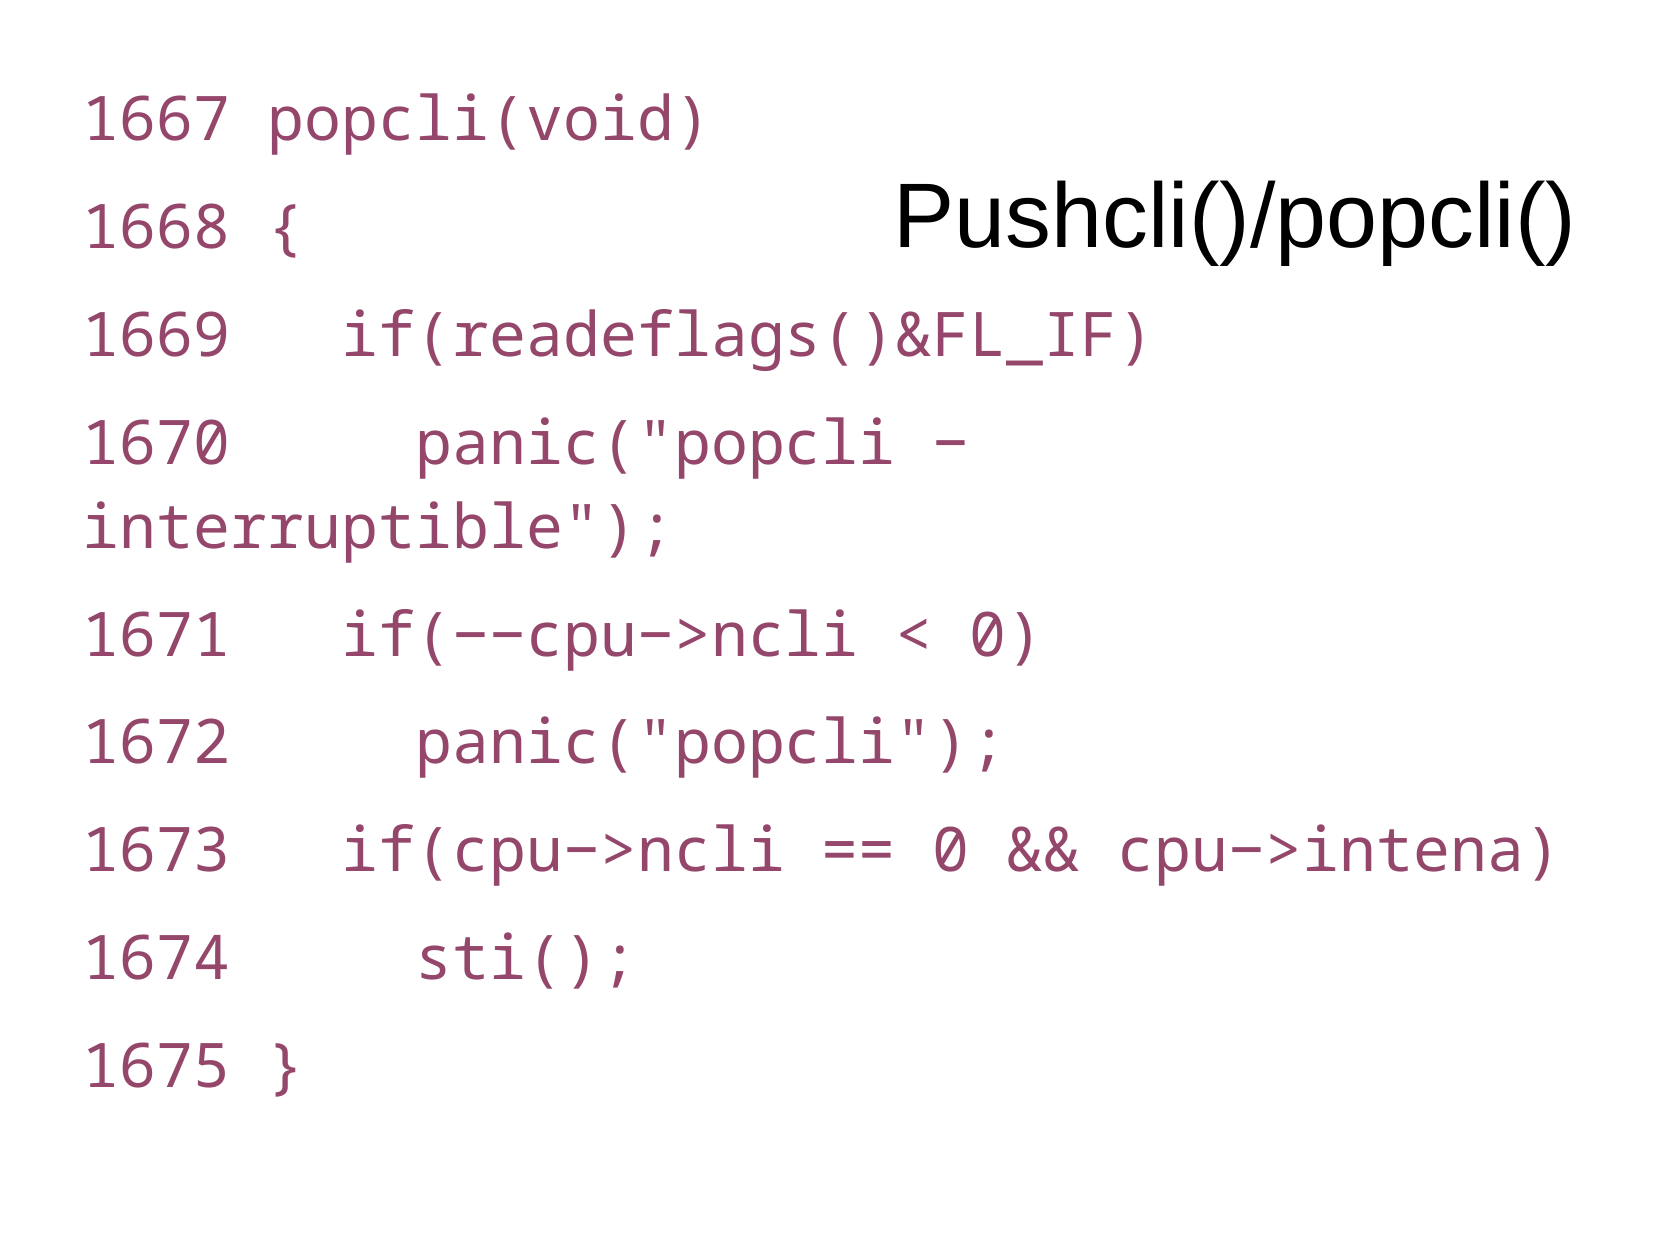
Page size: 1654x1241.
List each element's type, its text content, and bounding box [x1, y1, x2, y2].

title Pushcli()/popcli() [825, 112, 1646, 320]
list 1667 popcli(void) 1668 { 1669 if(readeflags()&FL_IF) 1670 panic("popcli − interruptible"); 1671 if(−−cpu−>ncli < 0) 1672 panic("popcli"); 1673 if(cpu−>ncli == 0 && cpu−>intena) 1674 sti(); 1675 } [82, 75, 1571, 1163]
